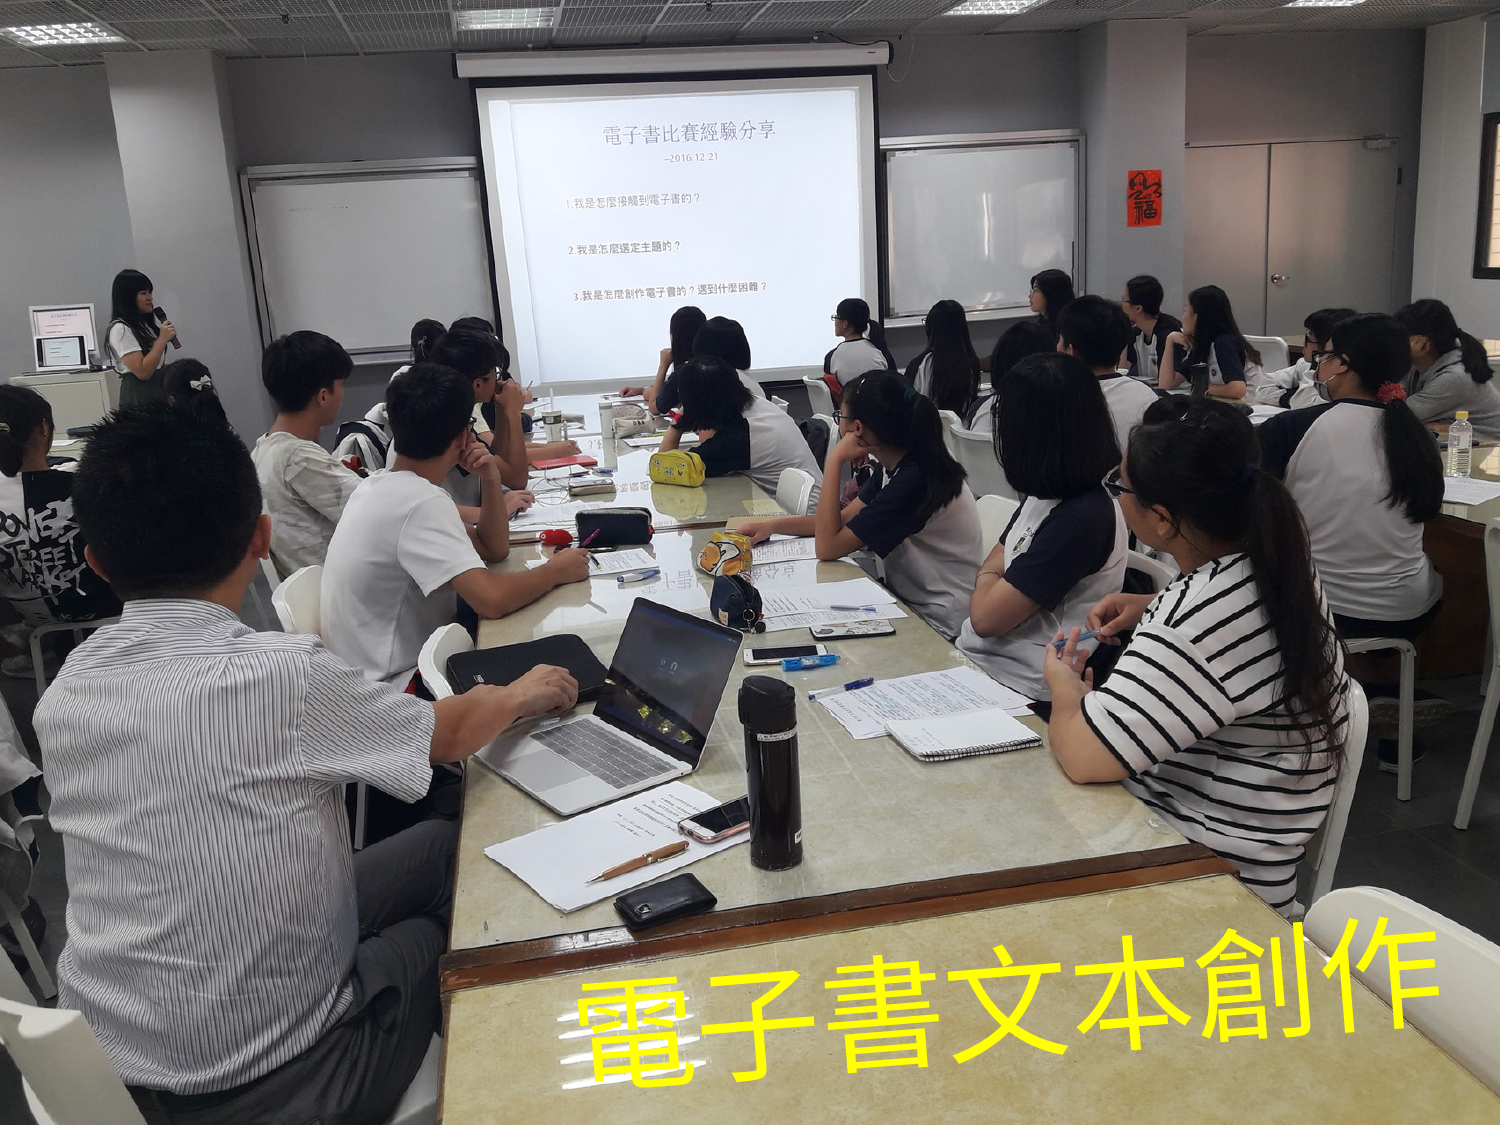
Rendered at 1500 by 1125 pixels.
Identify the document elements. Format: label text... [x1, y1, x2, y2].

picture [0, 0, 1500, 1125]
text_box 電子書文本創作 [549, 878, 1489, 1121]
